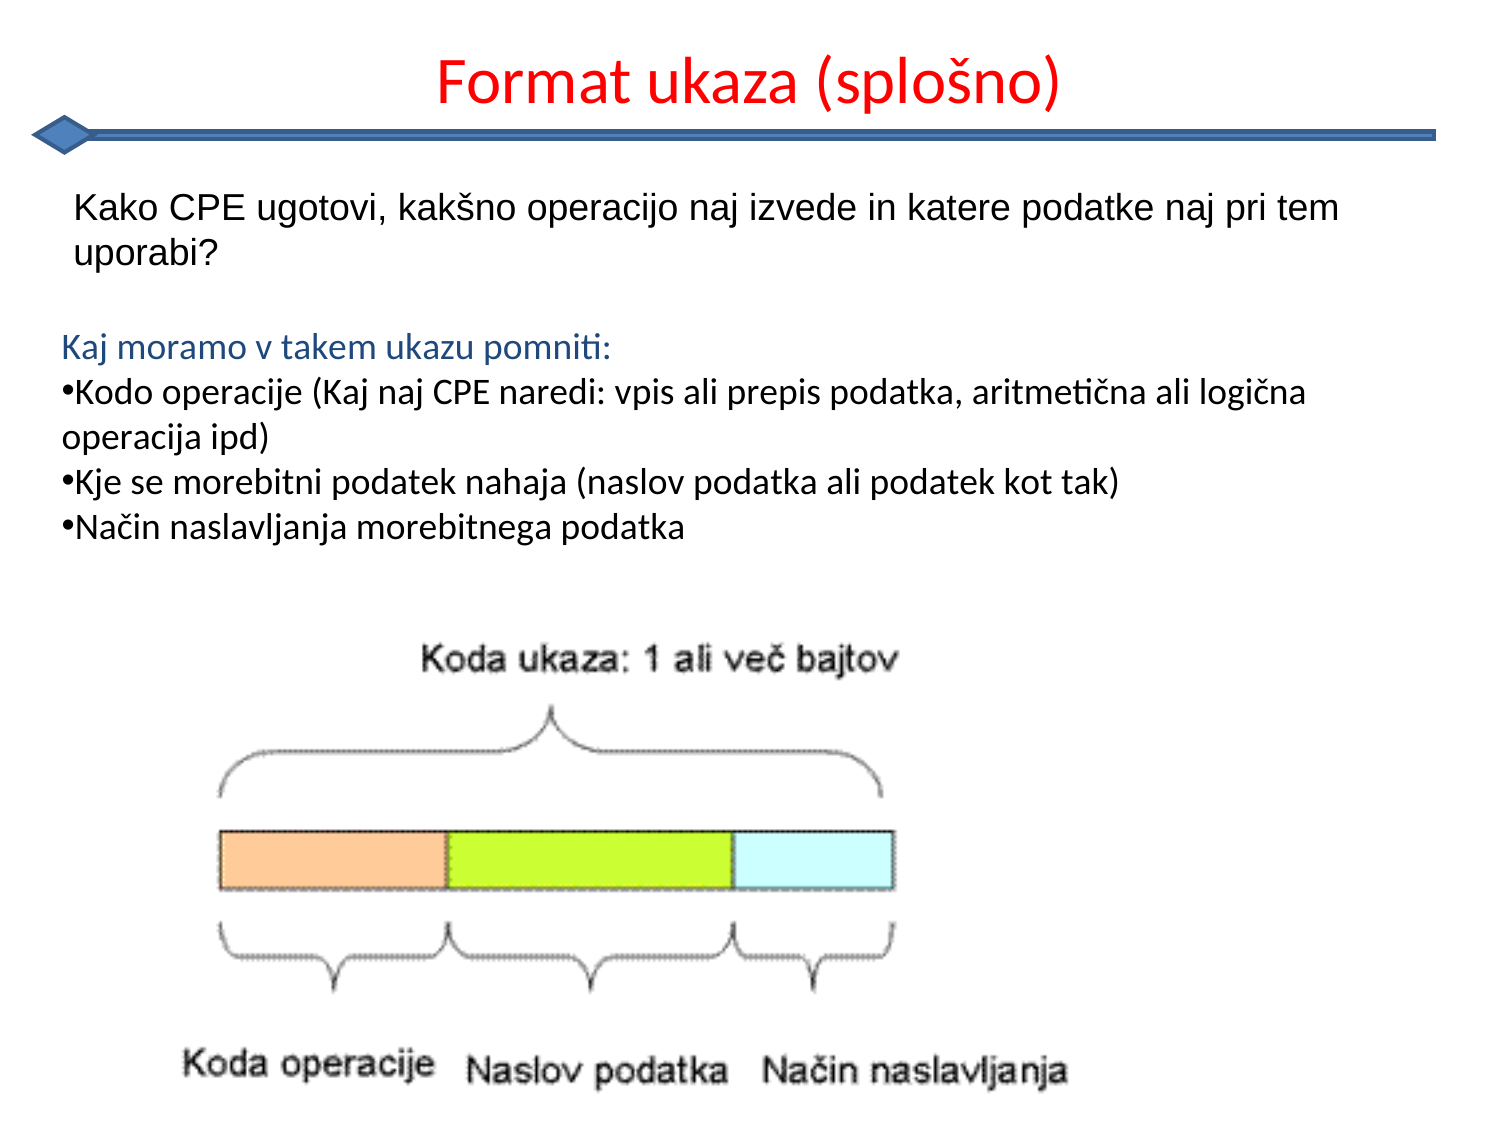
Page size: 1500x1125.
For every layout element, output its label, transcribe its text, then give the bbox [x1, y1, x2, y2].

text_box Kako CPE ugotovi, kakšno operacijo naj izvede in katere podatke naj pri tem uporabi? [58, 175, 1372, 282]
picture [164, 627, 1090, 1102]
text_box Kaj moramo v takem ukazu pomniti: Kodo operacije (Kaj naj CPE naredi: vpis ali prepis podatka, aritmetična ali logična operacija ipd) Kje se morebitni podatek nahaja (naslov podatka ali podatek kot tak) Način naslavljanja morebitnega podatka [46, 269, 1372, 600]
title Format ukaza (splošno) [0, 29, 1500, 125]
